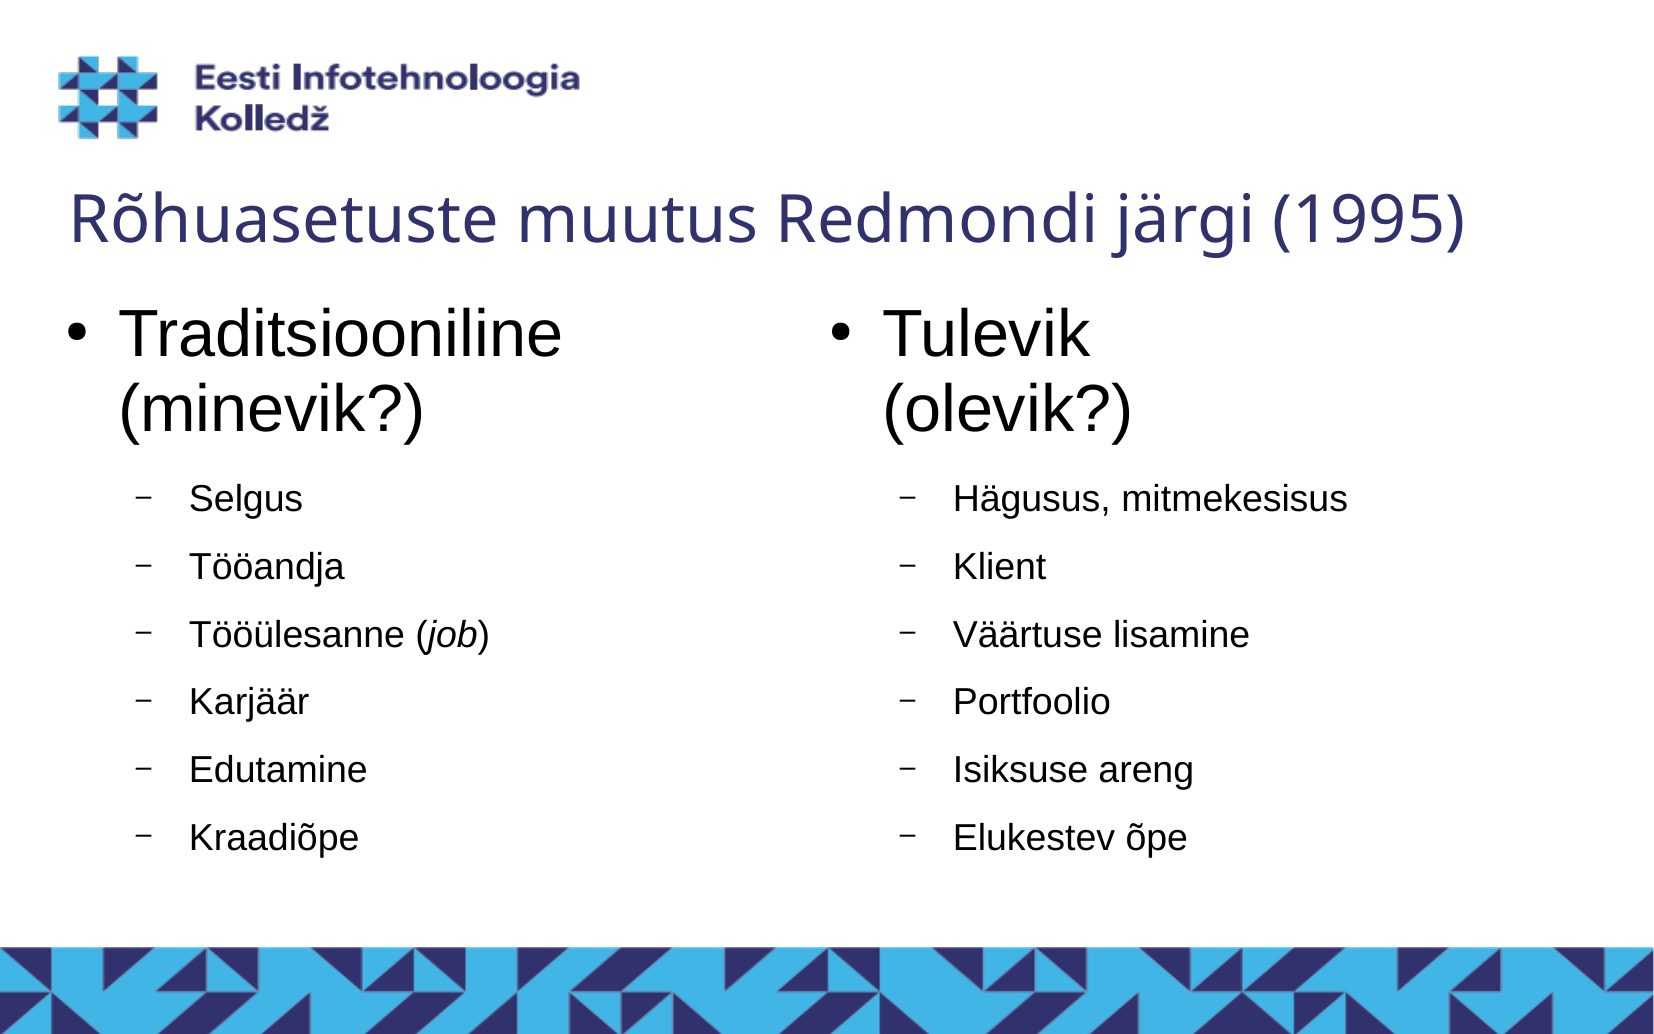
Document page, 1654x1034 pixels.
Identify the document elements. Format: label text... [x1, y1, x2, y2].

title Rõhuasetuste muutus Redmondi järgi (1995) [68, 147, 1536, 286]
text_box Traditsiooniline (minevik?) Selgus Tööandja Tööülesanne (job) Karjäär Edutamine Kraadiõpe [47, 295, 737, 1034]
text_box Tulevik (olevik?) Hägusus, mitmekesisus Klient Väärtuse lisamine Portfoolio Isiksuse areng Elukestev õpe [811, 295, 1501, 1034]
